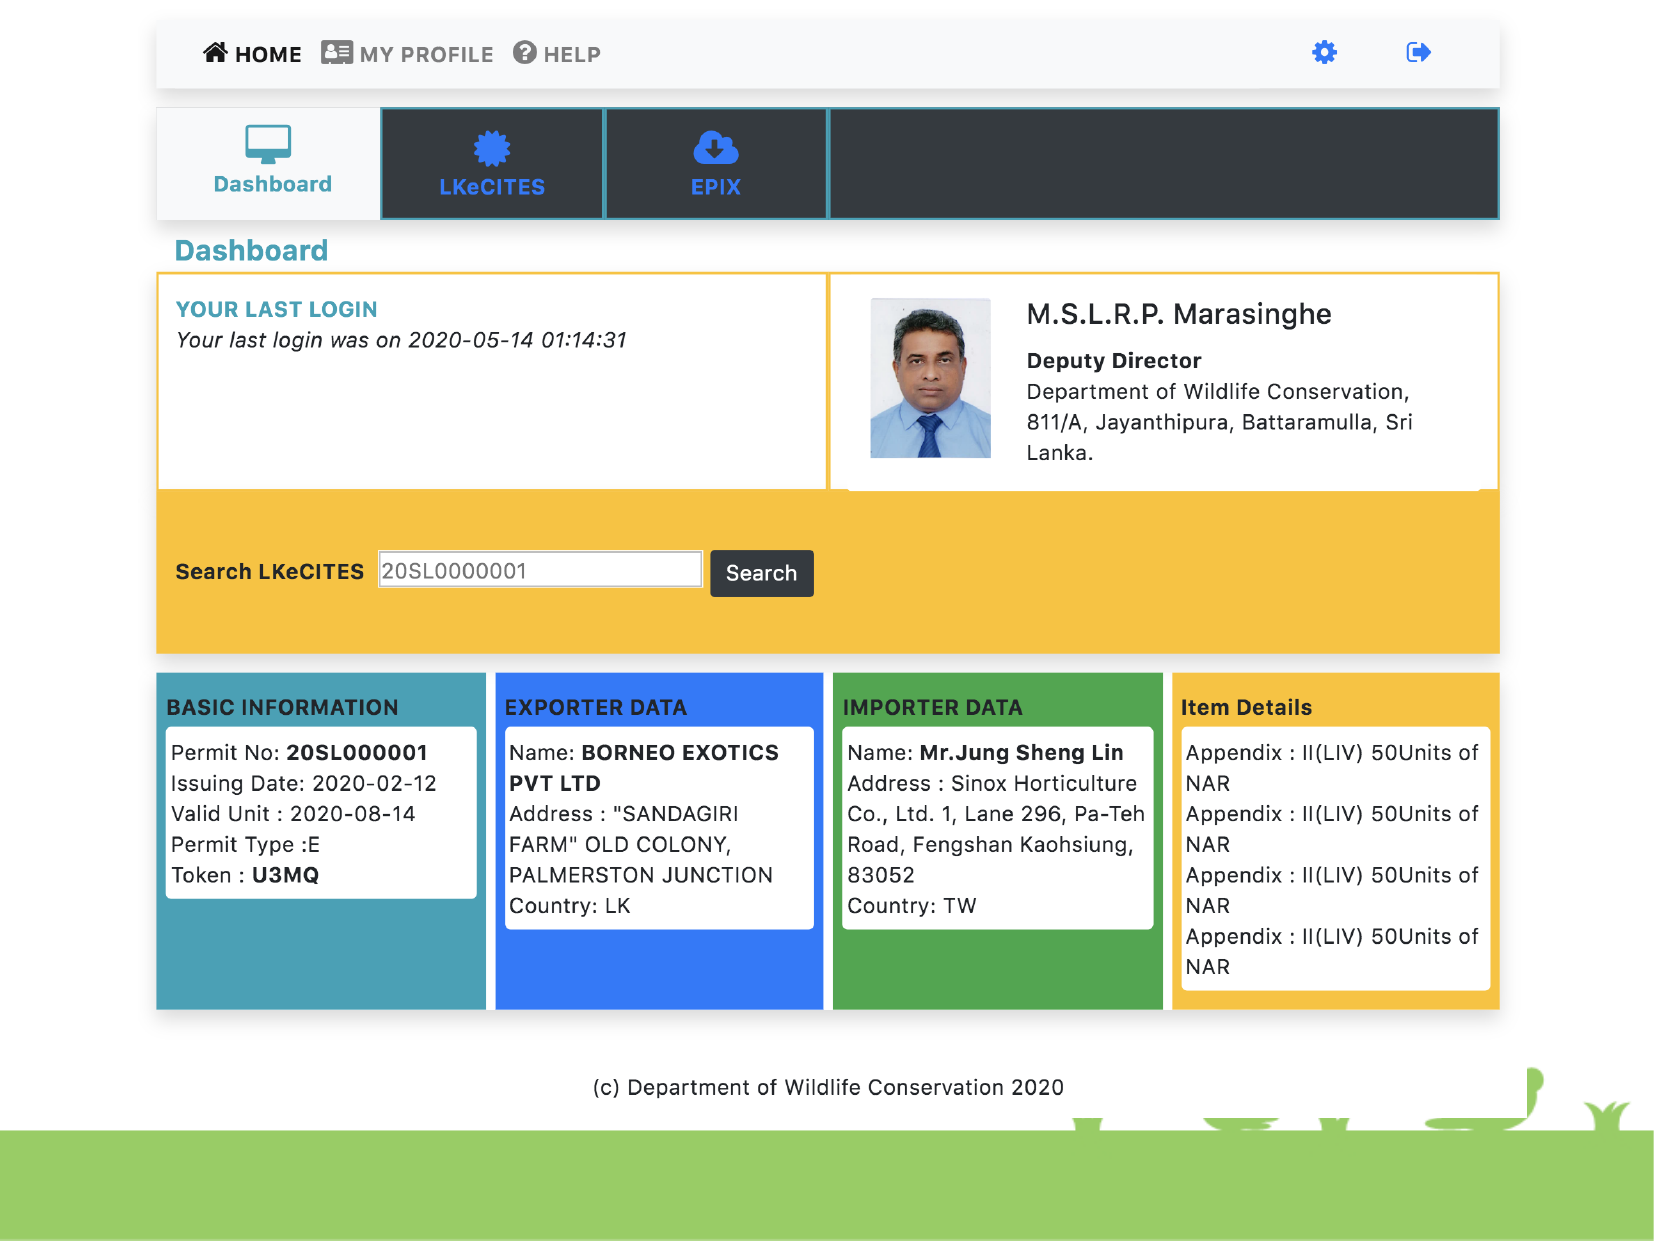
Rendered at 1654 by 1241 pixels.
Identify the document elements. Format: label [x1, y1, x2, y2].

picture [138, 9, 1527, 1118]
